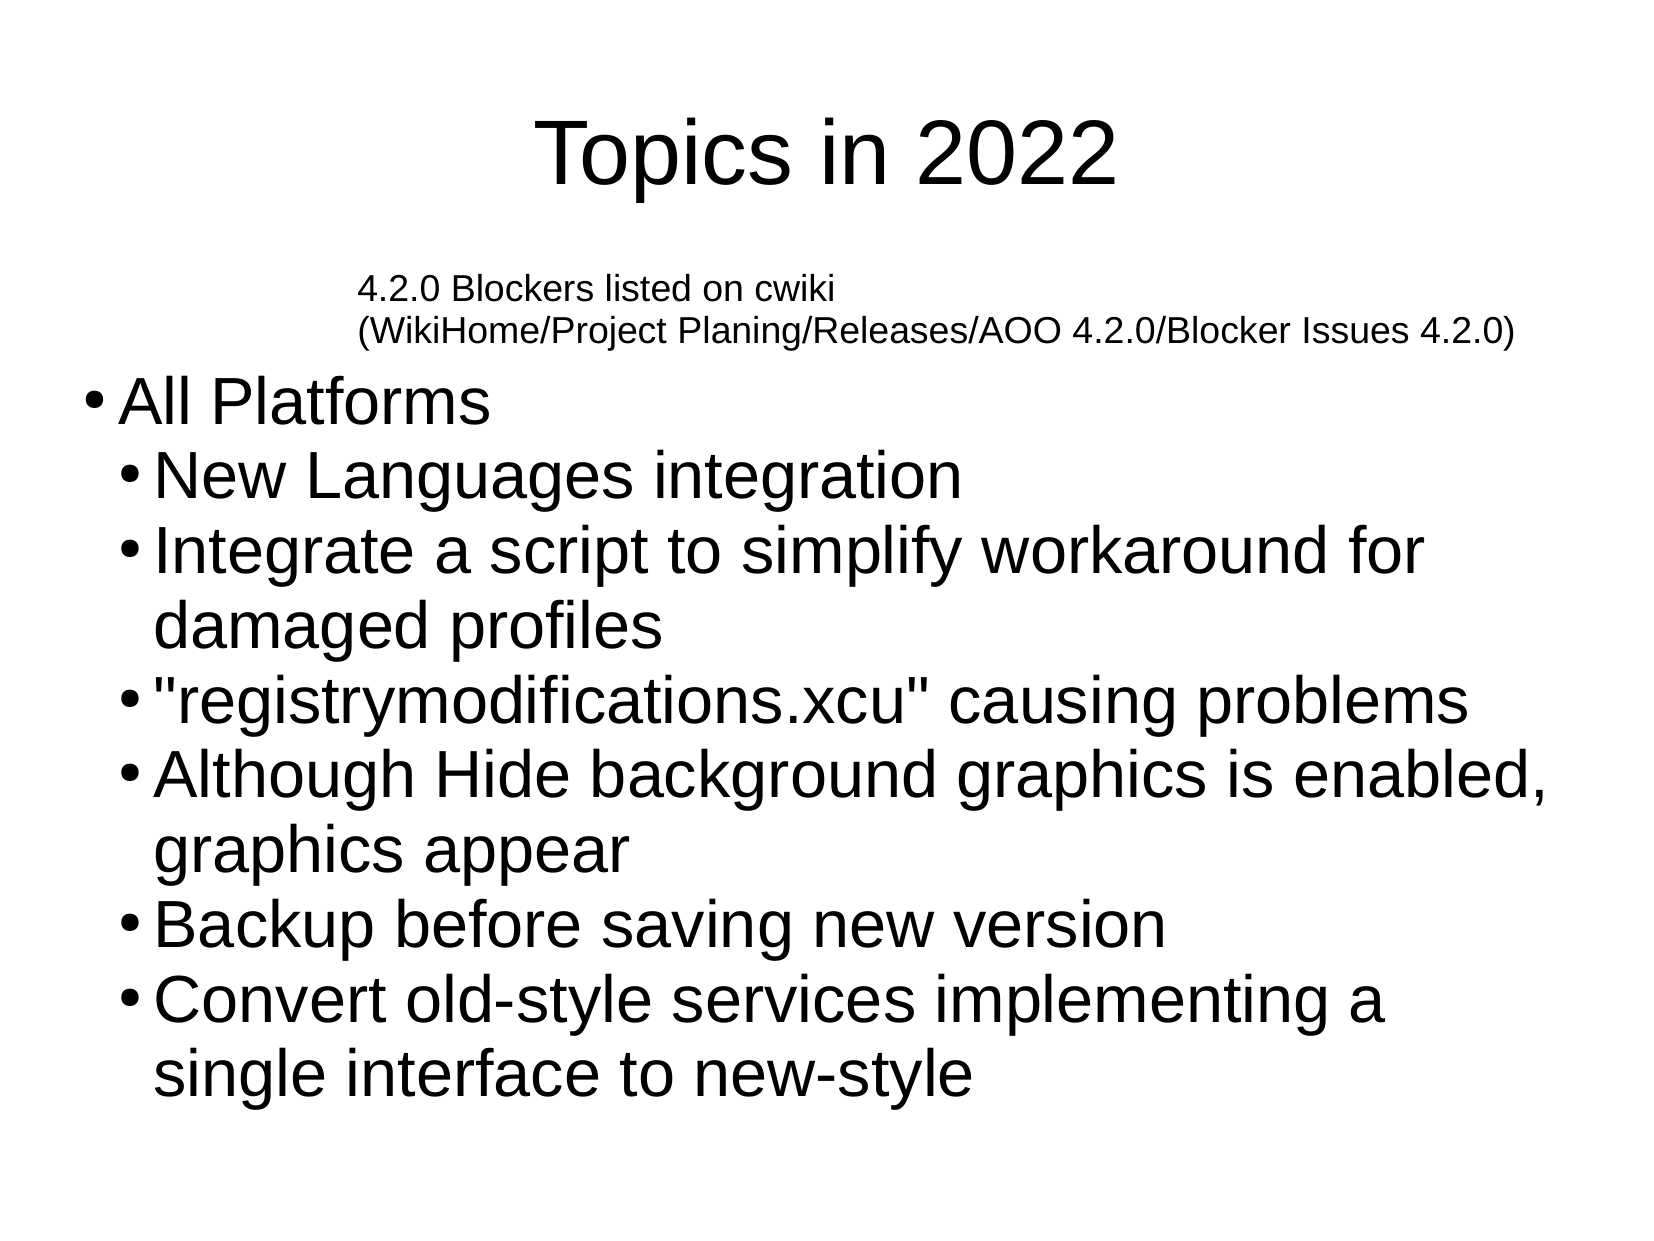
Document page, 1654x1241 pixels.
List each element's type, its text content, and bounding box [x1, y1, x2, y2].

title Topics in 2022 [82, 49, 1571, 257]
subtitle All Platforms New Languages integration Integrate a script to simplify workaround for damaged profiles "registrymodifications.xcu" causing problems Although Hide background graphics is enabled, graphics appear Backup before saving new version Convert old-style services implementing a single interface to new-style [82, 363, 1571, 1112]
text_box 4.2.0 Blockers listed on cwiki (WikiHome/Project Planing/Releases/AOO 4.2.0/Blocker Issues 4.2.0) [342, 259, 1532, 359]
